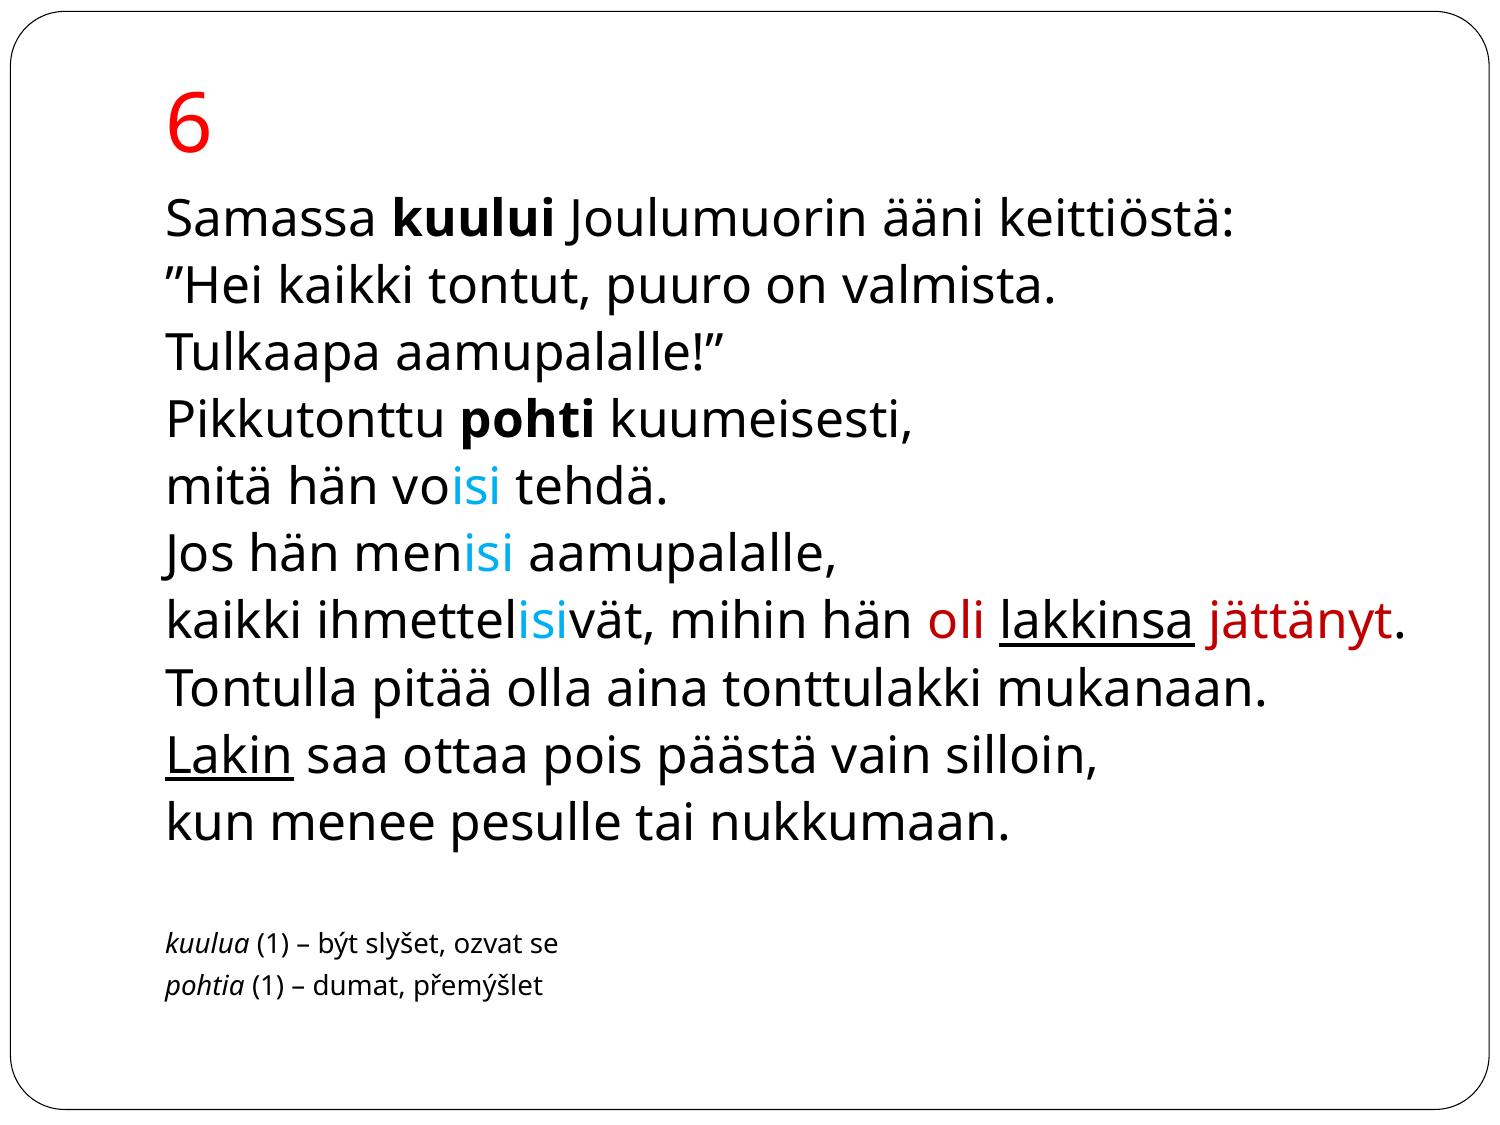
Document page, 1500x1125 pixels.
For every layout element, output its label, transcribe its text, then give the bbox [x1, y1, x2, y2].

list Samassa kuului Joulumuorin ääni keittiöstä: ”Hei kaikki tontut, puuro on valmista. Tulkaapa aamupalalle!” Pikkutonttu pohti kuumeisesti, mitä hän voisi tehdä. Jos hän menisi aamupalalle, kaikki ihmettelisivät, mihin hän oli lakkinsa jättänyt. Tontulla pitää olla aina tonttulakki mukanaan. Lakin saa ottaa pois päästä vain silloin, kun menee pesulle tai nukkumaan. kuulua (1) – být slyšet, ozvat se pohtia (1) – dumat, přemýšlet [150, 184, 1426, 1071]
title 6 [150, 45, 1426, 184]
